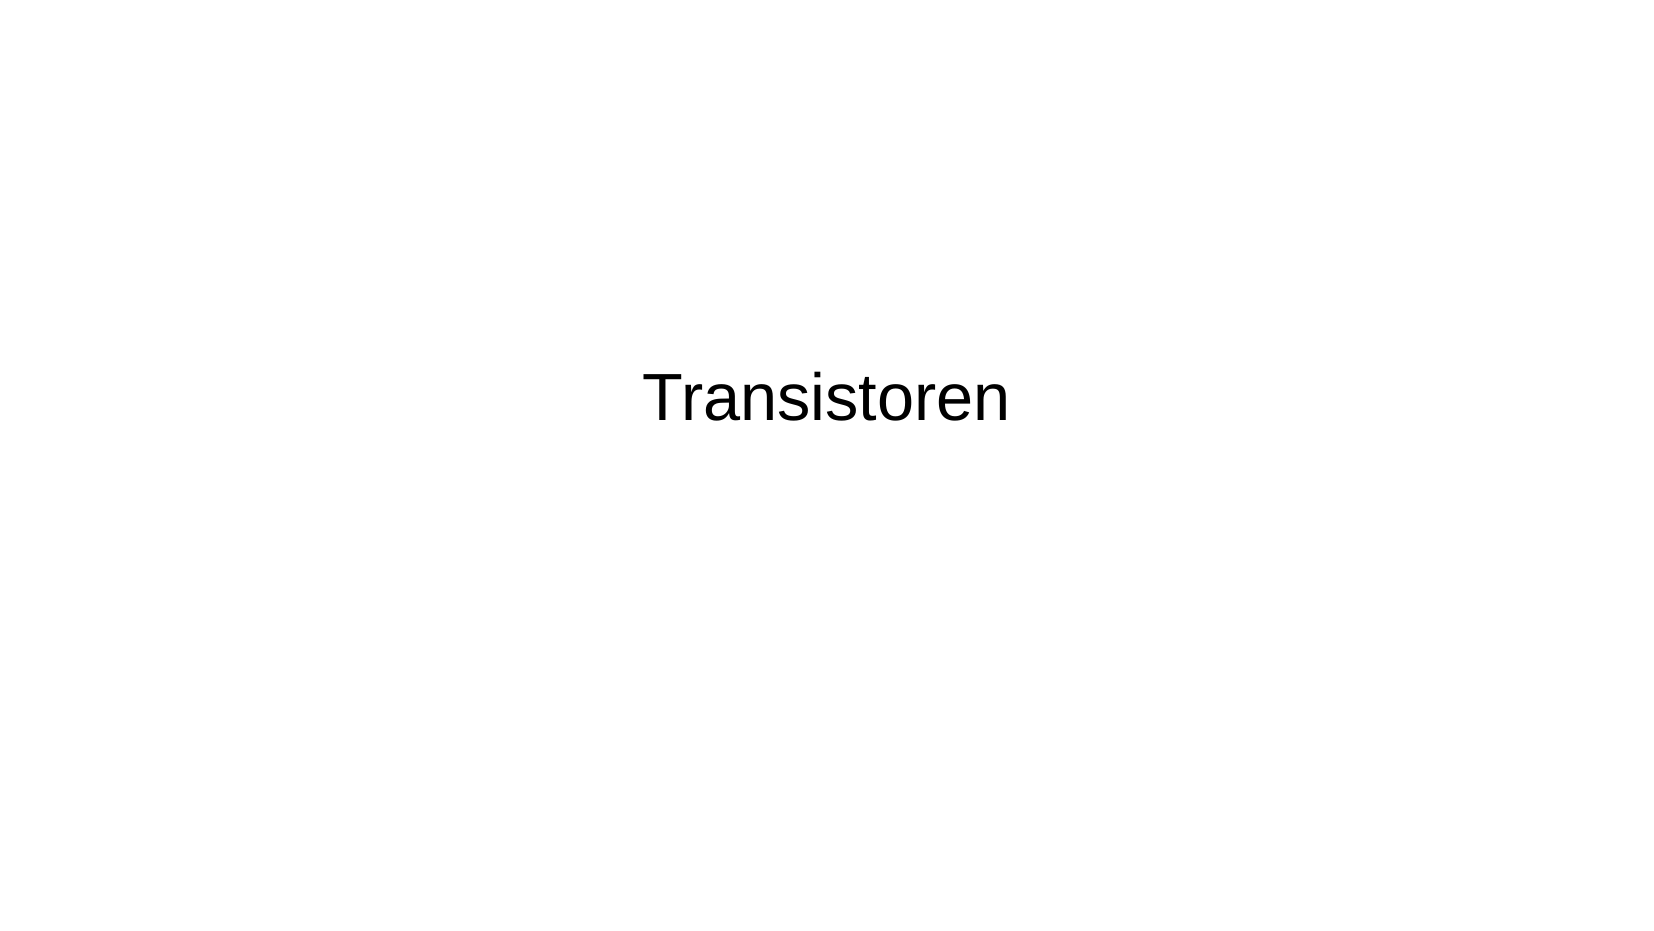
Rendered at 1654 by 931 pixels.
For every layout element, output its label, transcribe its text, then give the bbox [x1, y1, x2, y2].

subtitle Transistoren [82, 37, 1571, 757]
